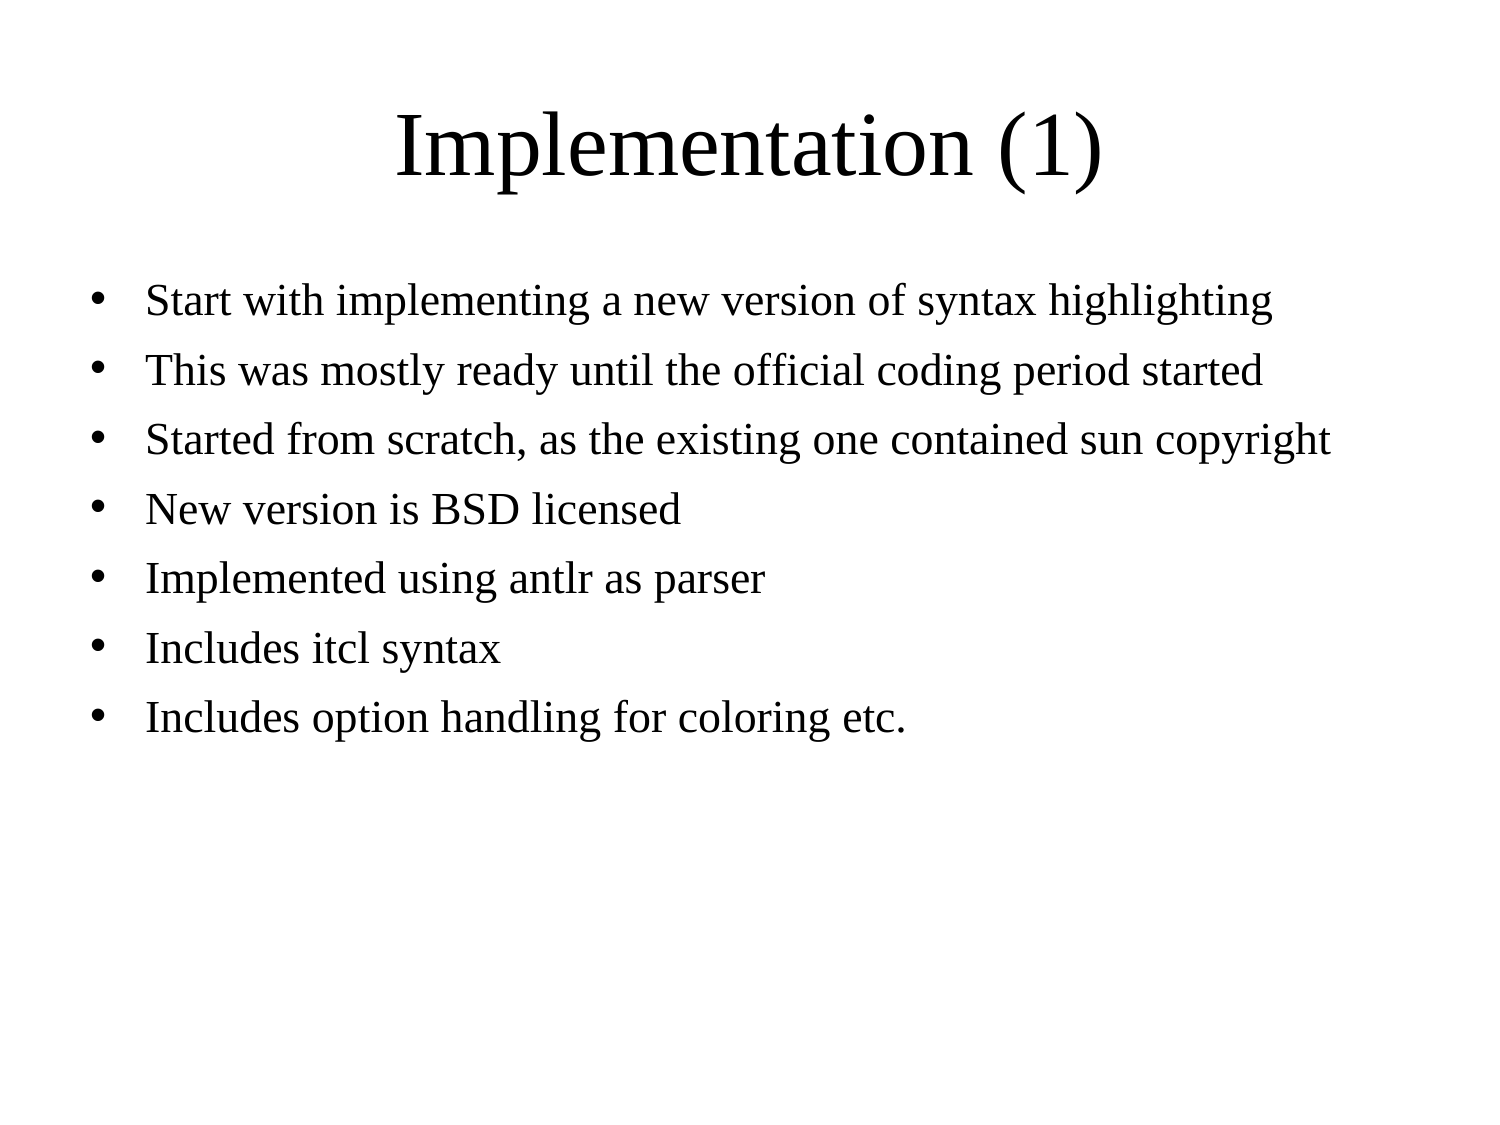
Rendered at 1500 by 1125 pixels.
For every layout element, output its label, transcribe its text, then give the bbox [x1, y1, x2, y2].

text_box Implementation (1) [75, 45, 1426, 233]
text_box Start with implementing a new version of syntax highlighting This was mostly ready until the official coding period started Started from scratch, as the existing one contained sun copyright New version is BSD licensed Implemented using antlr as parser Includes itcl syntax Includes option handling for coloring etc. [75, 262, 1426, 1005]
